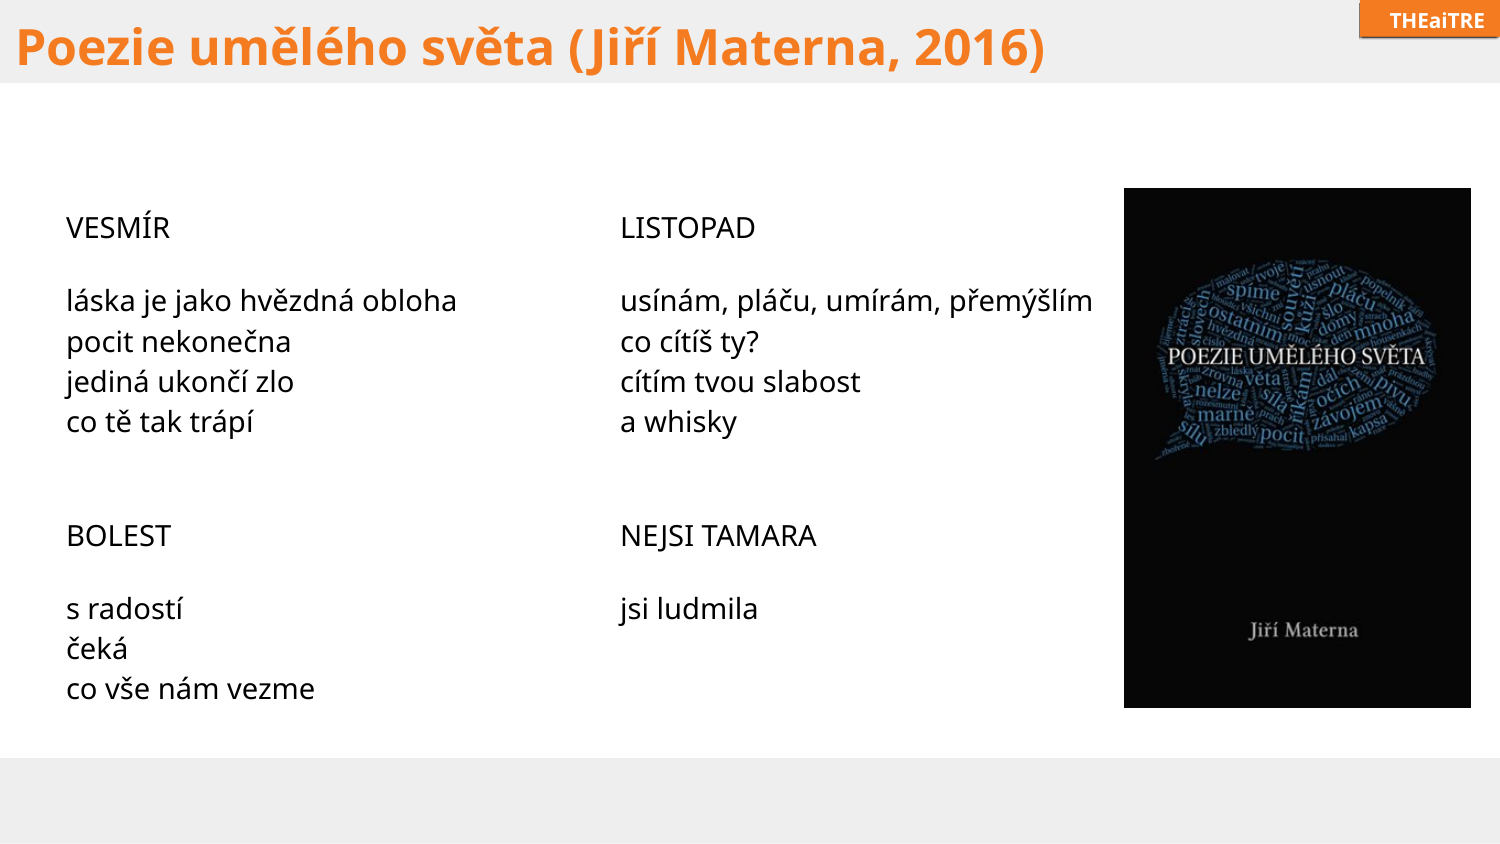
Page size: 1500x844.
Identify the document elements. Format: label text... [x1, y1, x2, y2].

list LISTOPAD usínám, pláču, umírám, přemýšlím co cítíš ty? cítím tvou slabost a whisky NEJSI TAMARA jsi ludmila [605, 189, 1262, 750]
title Poezie umělého světa (Jiří Materna, 2016) [0, 0, 1500, 83]
subtitle THEaiTRE [1359, 0, 1500, 37]
picture [1124, 188, 1471, 708]
list VESMÍR láska je jako hvězdná obloha pocit nekonečna jediná ukončí zlo co tě tak trápí BOLEST s radostí čeká co vše nám vezme [51, 189, 605, 750]
